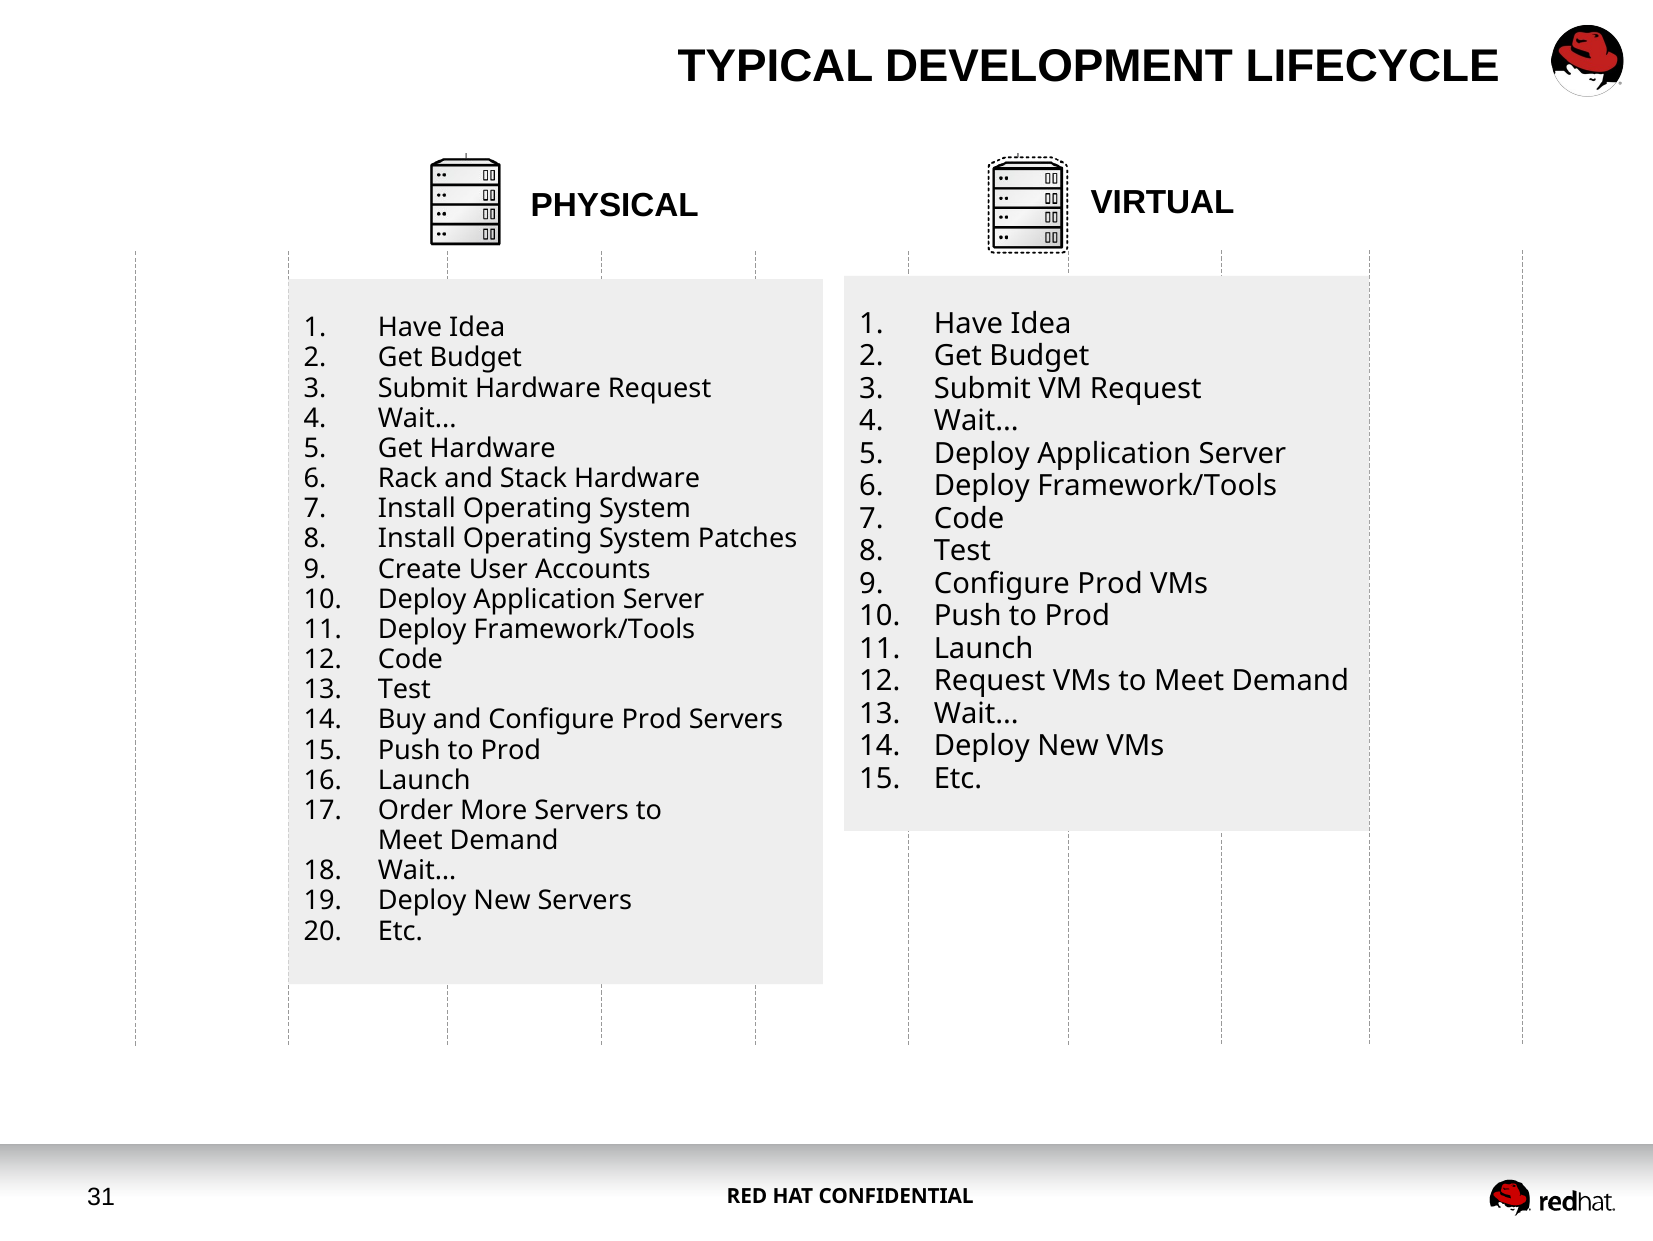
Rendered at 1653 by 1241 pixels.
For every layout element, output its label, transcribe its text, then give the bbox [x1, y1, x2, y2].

picture [978, 153, 1077, 266]
text_box Have Idea Get Budget Submit Hardware Request Wait... Get Hardware Rack and Stack Hardware Install Operating System Install Operating System Patches Create User Accounts Deploy Application Server Deploy Framework/Tools Code Test Buy and Configure Prod Servers Push to Prod Launch Order More Servers to Meet Demand Wait… Deploy New Servers Etc. [288, 279, 823, 985]
title TYPICAL DEVELOPMENT LIFECYCLE [75, 37, 1501, 94]
text_box VIRTUAL [1077, 179, 1316, 234]
picture [1551, 24, 1624, 97]
picture [0, 1144, 1653, 1241]
picture [409, 153, 522, 251]
text_box Have Idea Get Budget Submit VM Request Wait... Deploy Application Server Deploy Framework/Tools Code Test Configure Prod VMs Push to Prod Launch Request VMs to Meet Demand Wait... Deploy New VMs Etc. [844, 275, 1370, 831]
text_box PHYSICAL [515, 181, 756, 237]
